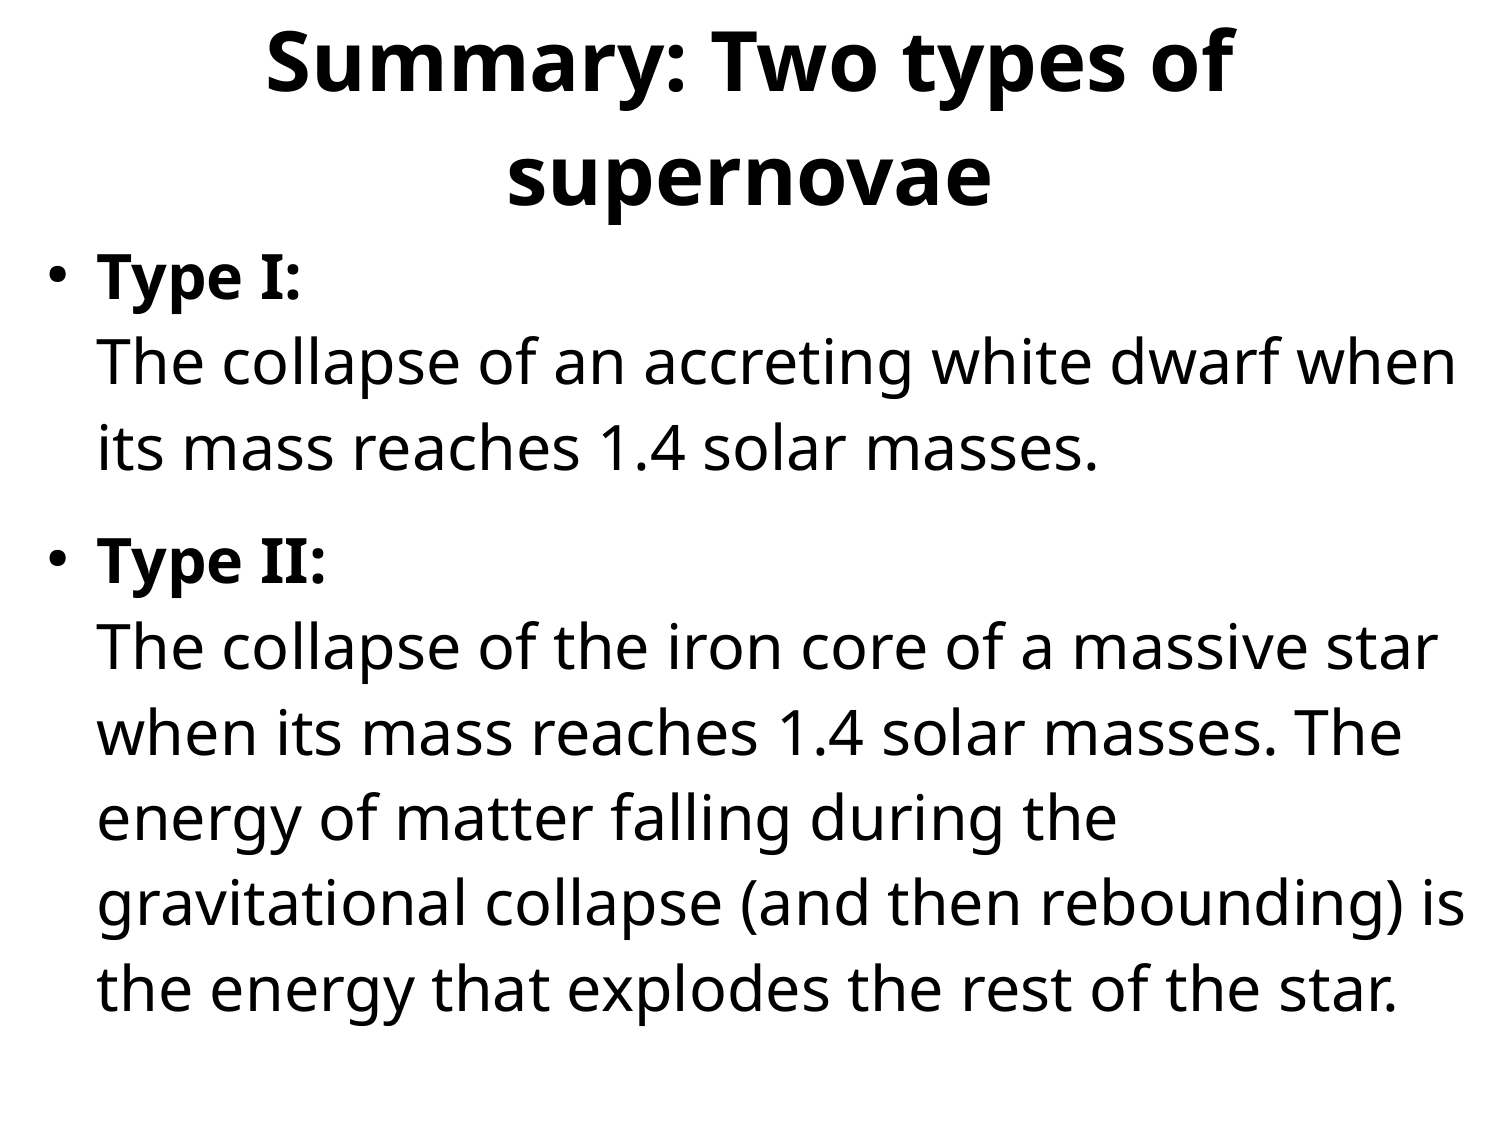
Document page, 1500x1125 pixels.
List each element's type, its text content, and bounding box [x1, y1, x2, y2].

title Summary: Two types of supernovae [30, 67, 1471, 165]
list Type I: The collapse of an accreting white dwarf when its mass reaches 1.4 solar masses. Type II: The collapse of the iron core of a massive star when its mass reaches 1.4 solar masses. The energy of matter falling during the gravitational collapse (and then rebounding) is the energy that explodes the rest of the star. [30, 232, 1471, 1066]
